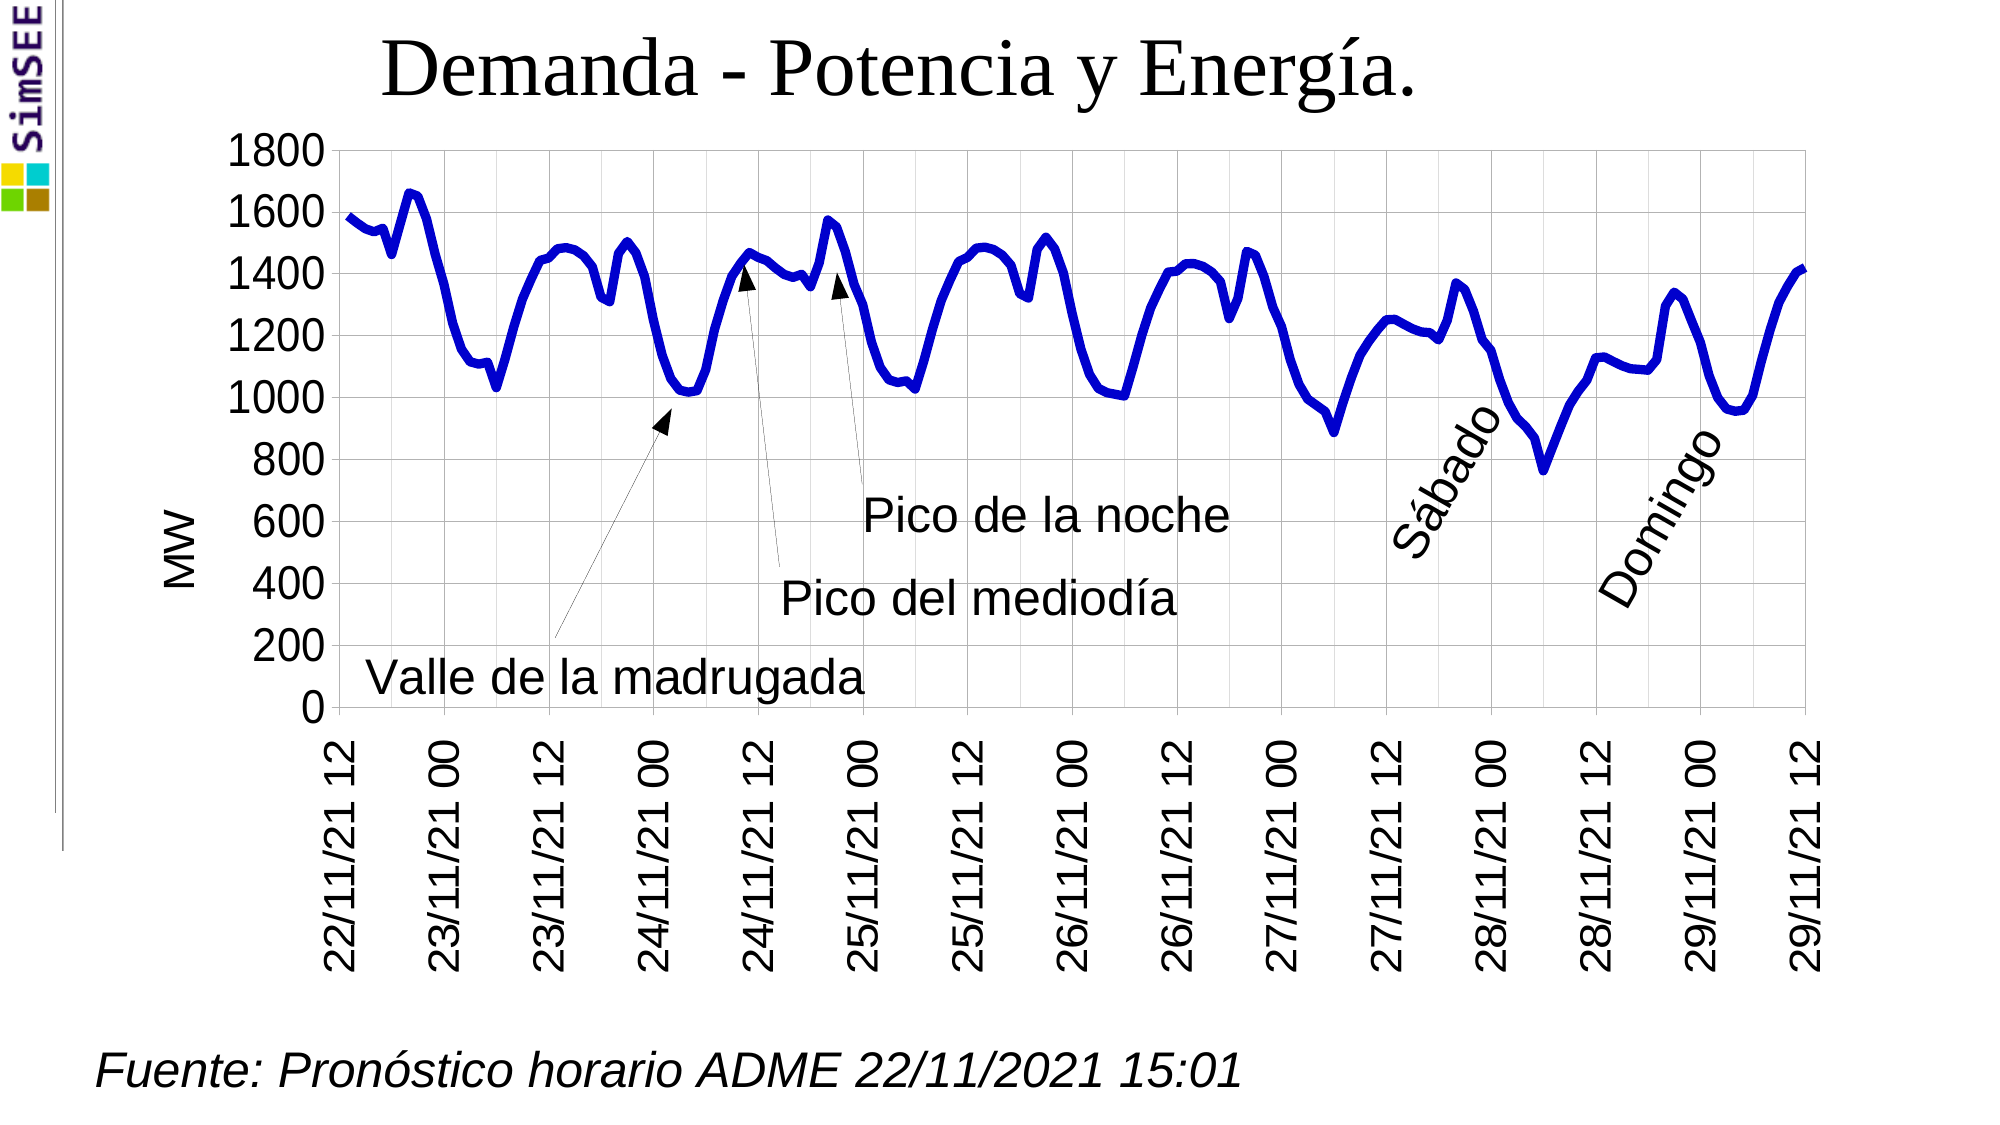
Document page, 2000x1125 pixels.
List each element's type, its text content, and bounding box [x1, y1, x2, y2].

picture [0, 5, 52, 154]
text_box Valle de la madrugada [365, 649, 1037, 706]
picture [0, 162, 51, 213]
text_box Pico de la noche [862, 487, 1264, 544]
title Demanda - Potencia y Energía. [153, 4, 1647, 120]
text_box Domingo [1586, 412, 1737, 618]
text_box Pico del mediodía [780, 570, 1323, 626]
text_box Fuente: Pronóstico horario ADME 22/11/2021 15:01 [94, 1042, 1666, 1099]
text_box Sábado [1379, 364, 1530, 570]
picture [118, 105, 1890, 993]
